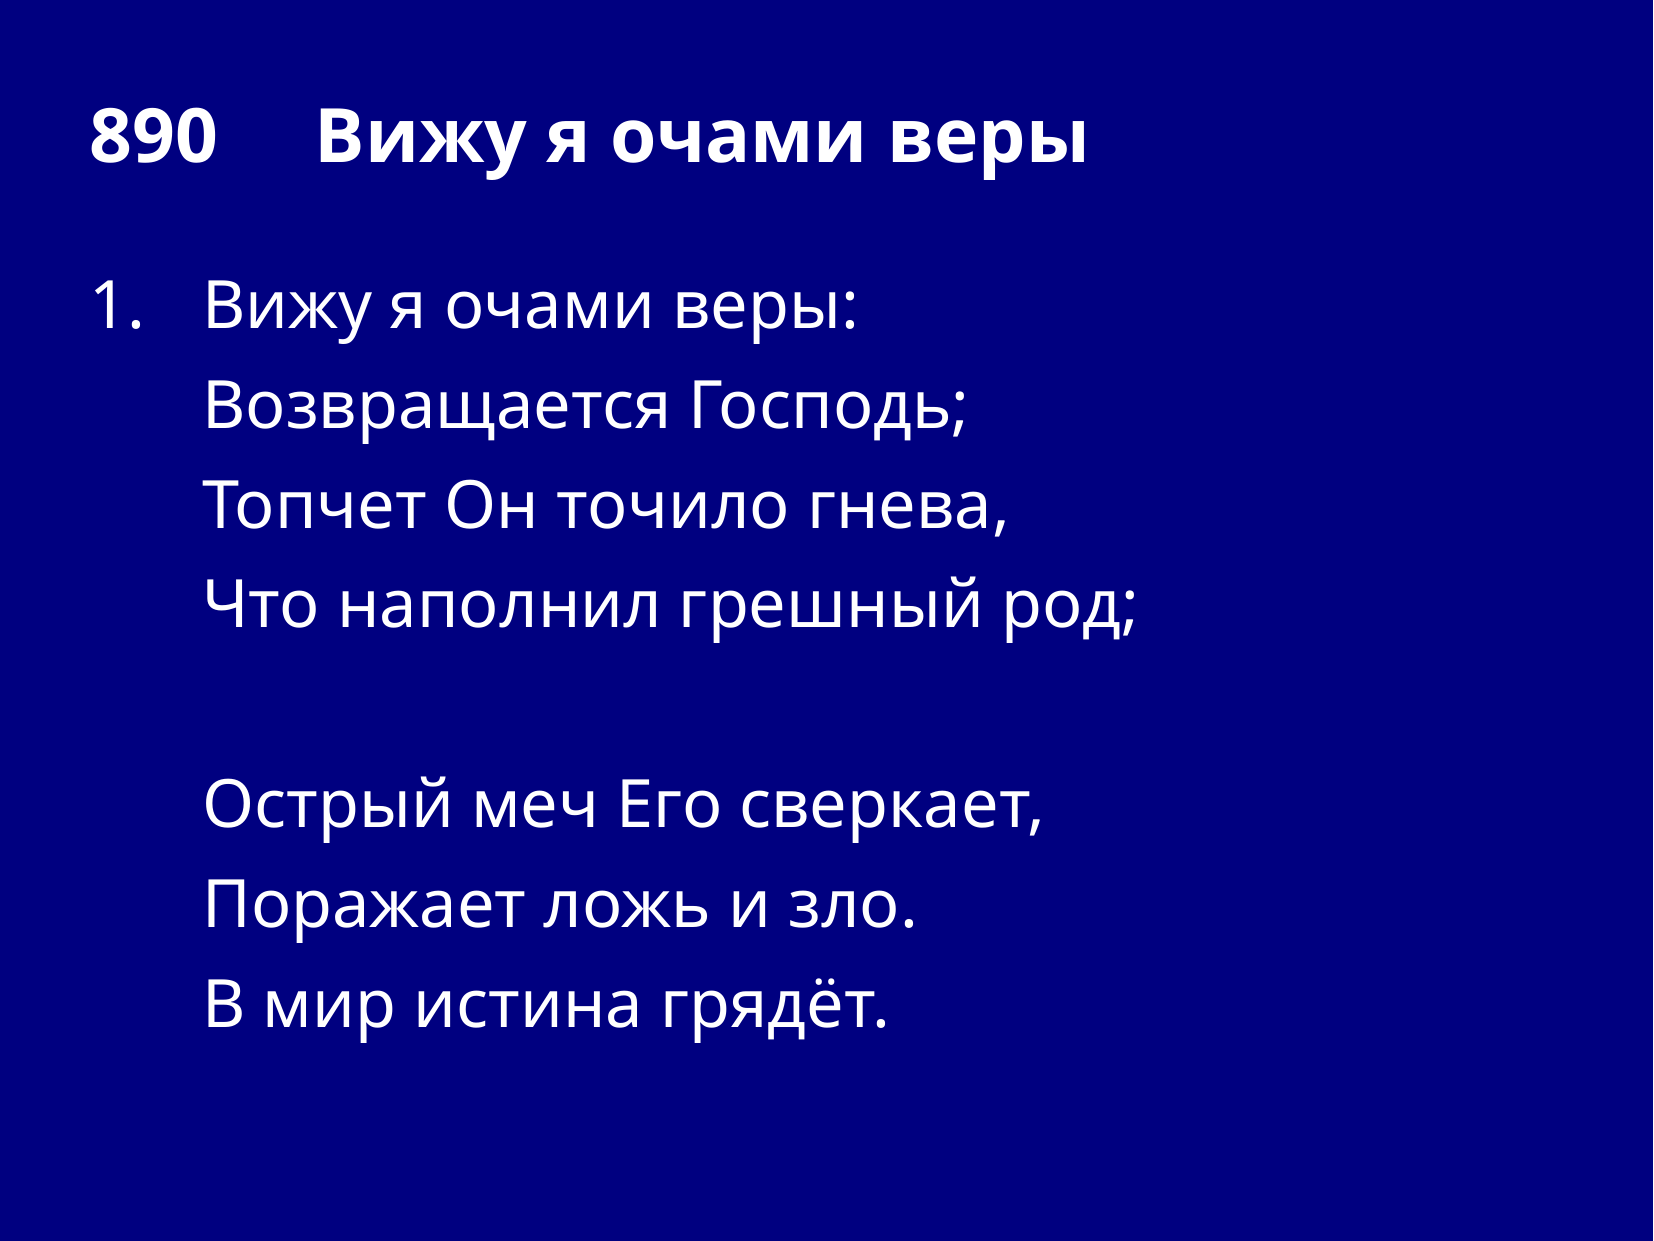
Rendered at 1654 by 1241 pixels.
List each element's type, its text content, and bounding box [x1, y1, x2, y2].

text_box 890 Вижу я очами веры [75, 75, 1576, 188]
text_box 1. Вижу я очами веры: Возвращается Господь; Топчет Он точило гнева, Что наполнил грешный род; Острый меч Его сверкает, Поражает ложь и зло. В мир истина грядёт. [75, 188, 1576, 1163]
